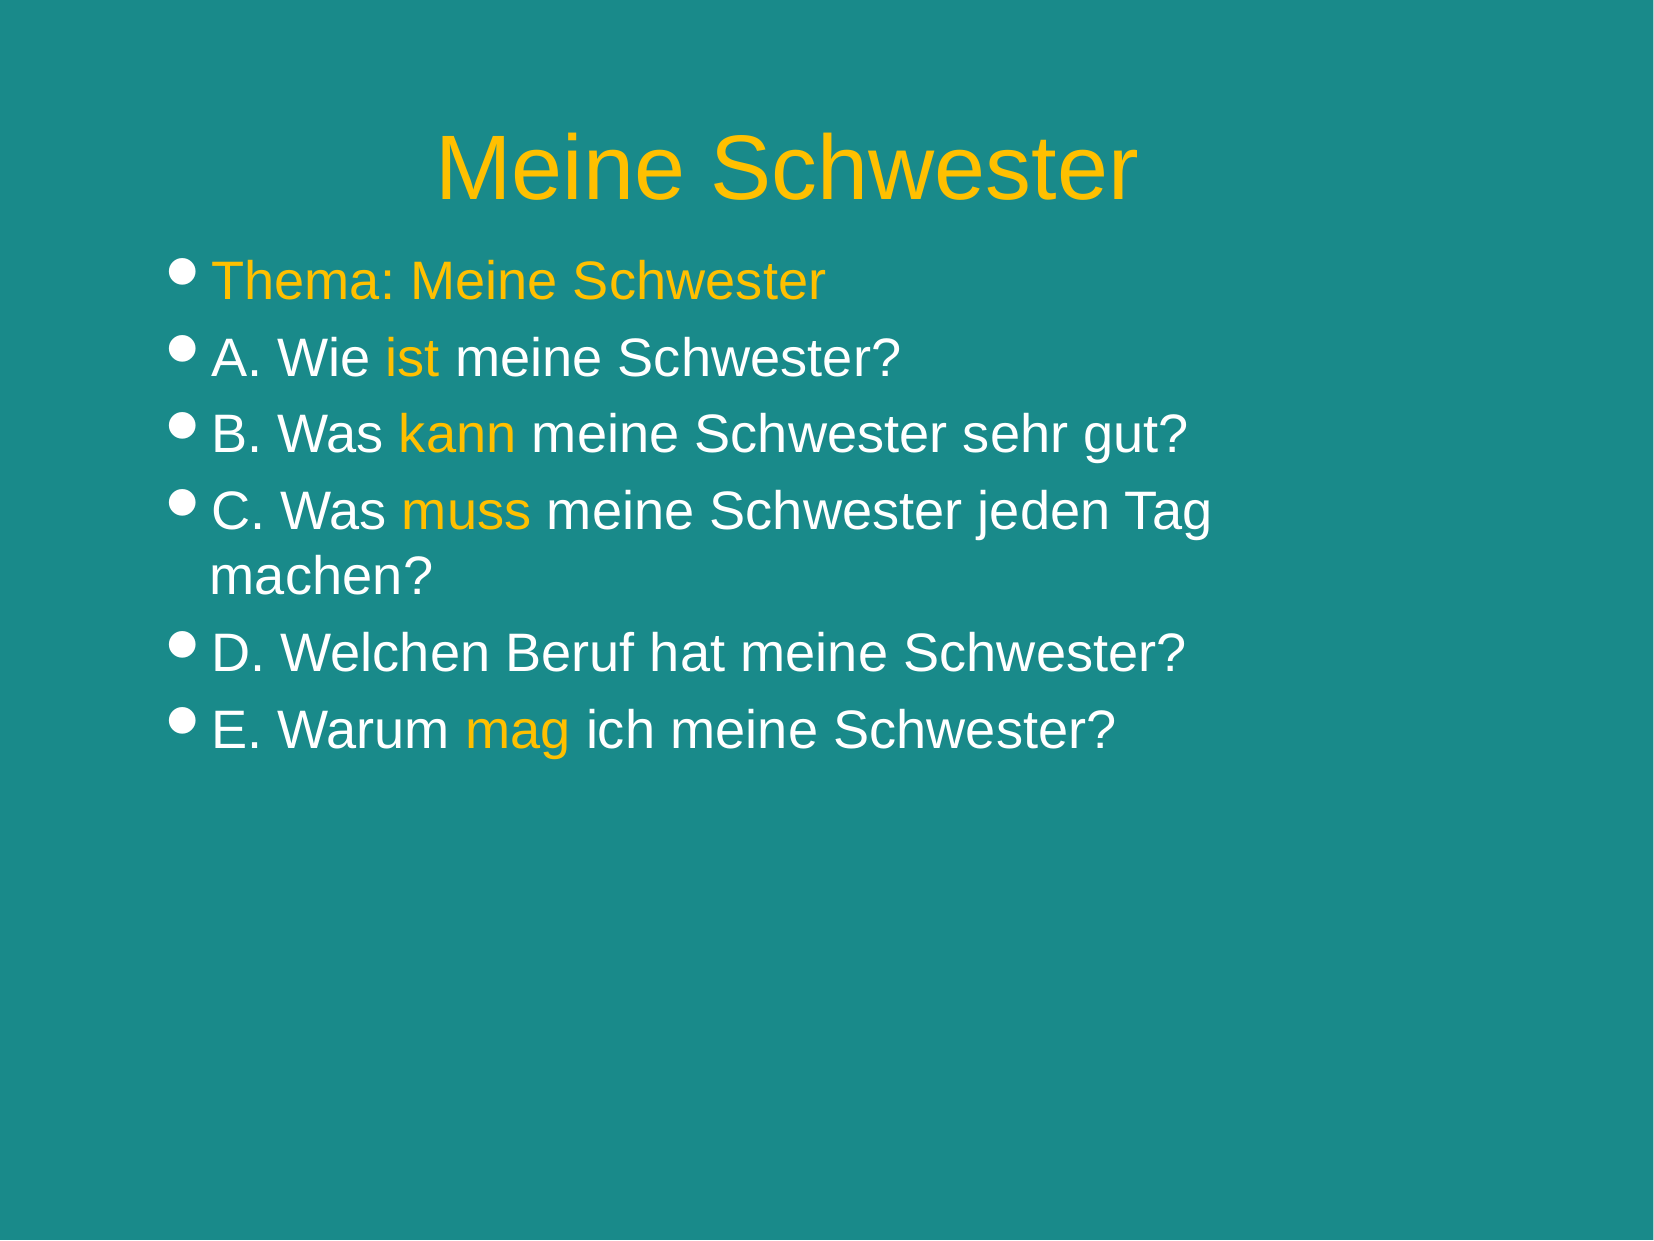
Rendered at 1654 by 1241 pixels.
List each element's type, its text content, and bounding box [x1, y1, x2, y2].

title Meine Schwester [150, 44, 1426, 233]
list Thema: Meine Schwester A. Wie ist meine Schwester? B. Was kann meine Schwester sehr gut? C. Was muss meine Schwester jeden Tag machen? D. Welchen Beruf hat meine Schwester? E. Warum mag ich meine Schwester? [150, 237, 1426, 988]
